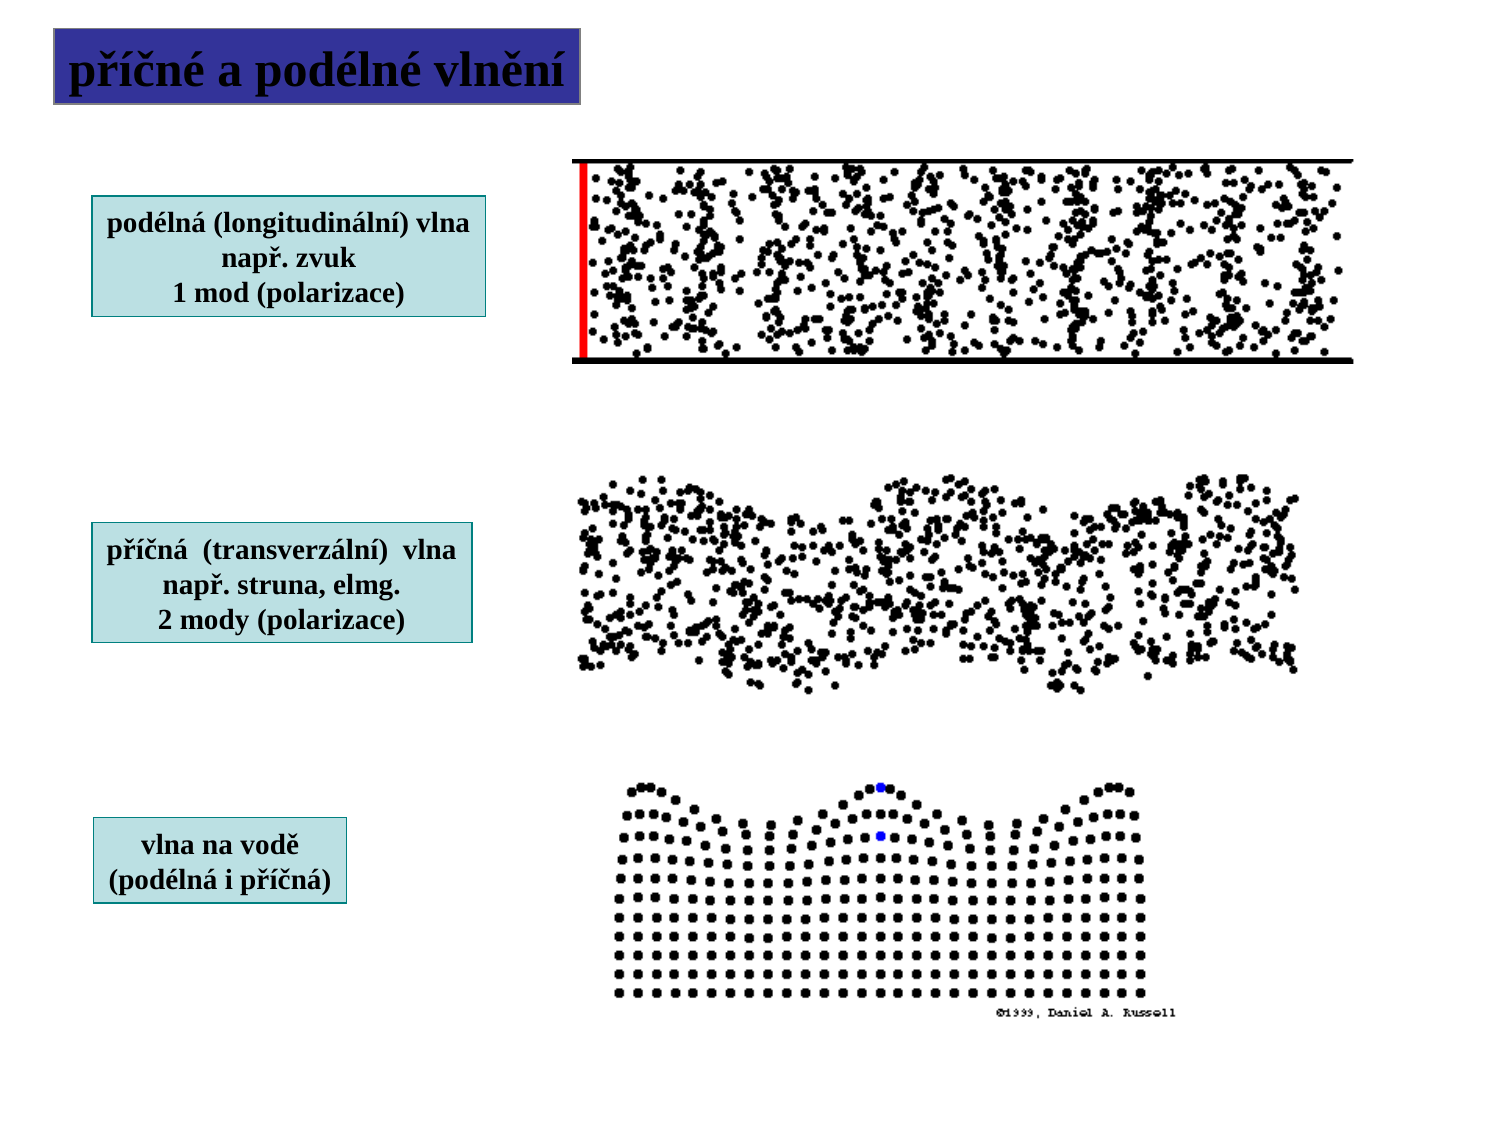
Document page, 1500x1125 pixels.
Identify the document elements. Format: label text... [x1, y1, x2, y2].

picture [582, 769, 1180, 1031]
text_box vlna na vodě (podélná i příčná) [93, 817, 347, 904]
text_box příčná (transverzální) vlna např. struna, elmg. 2 mody (polarizace) [91, 522, 472, 643]
text_box podélná (longitudinální) vlna např. zvuk 1 mod (polarizace) [92, 196, 486, 317]
text_box příčné a podélné vlnění [54, 28, 580, 104]
picture [564, 473, 1321, 696]
picture [572, 159, 1363, 364]
